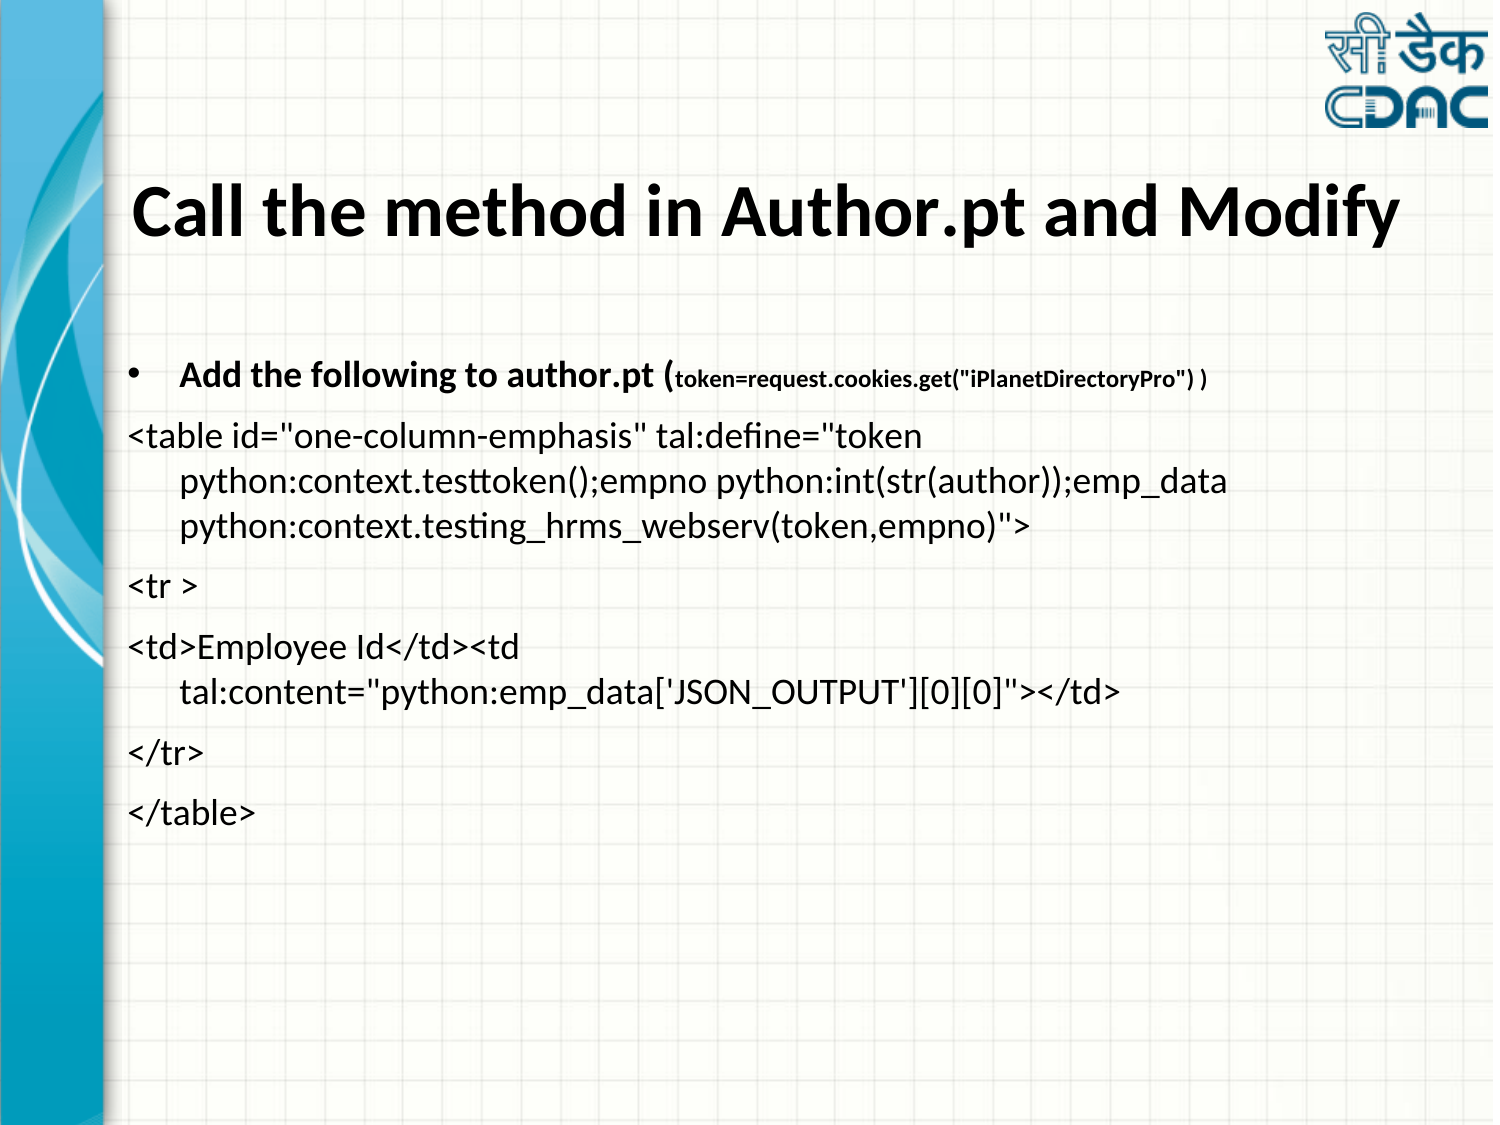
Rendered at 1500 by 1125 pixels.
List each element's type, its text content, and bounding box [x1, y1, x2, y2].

text_box Add the following to author.pt (token=request.cookies.get("iPlanetDirectoryPro") ) <table id="one-column-emphasis" tal:define="token python:context.testtoken();empno python:int(str(author));emp_data python:context.testing_hrms_webserv(token,empno)"> <tr > <td>Employee Id</td><td tal:content="python:emp_data['JSON_OUTPUT'][0][0]"></td> </tr> </table> [112, 342, 1463, 1040]
text_box Call the method in Author.pt and Modify [117, 94, 1468, 320]
picture [0, 0, 1493, 1125]
